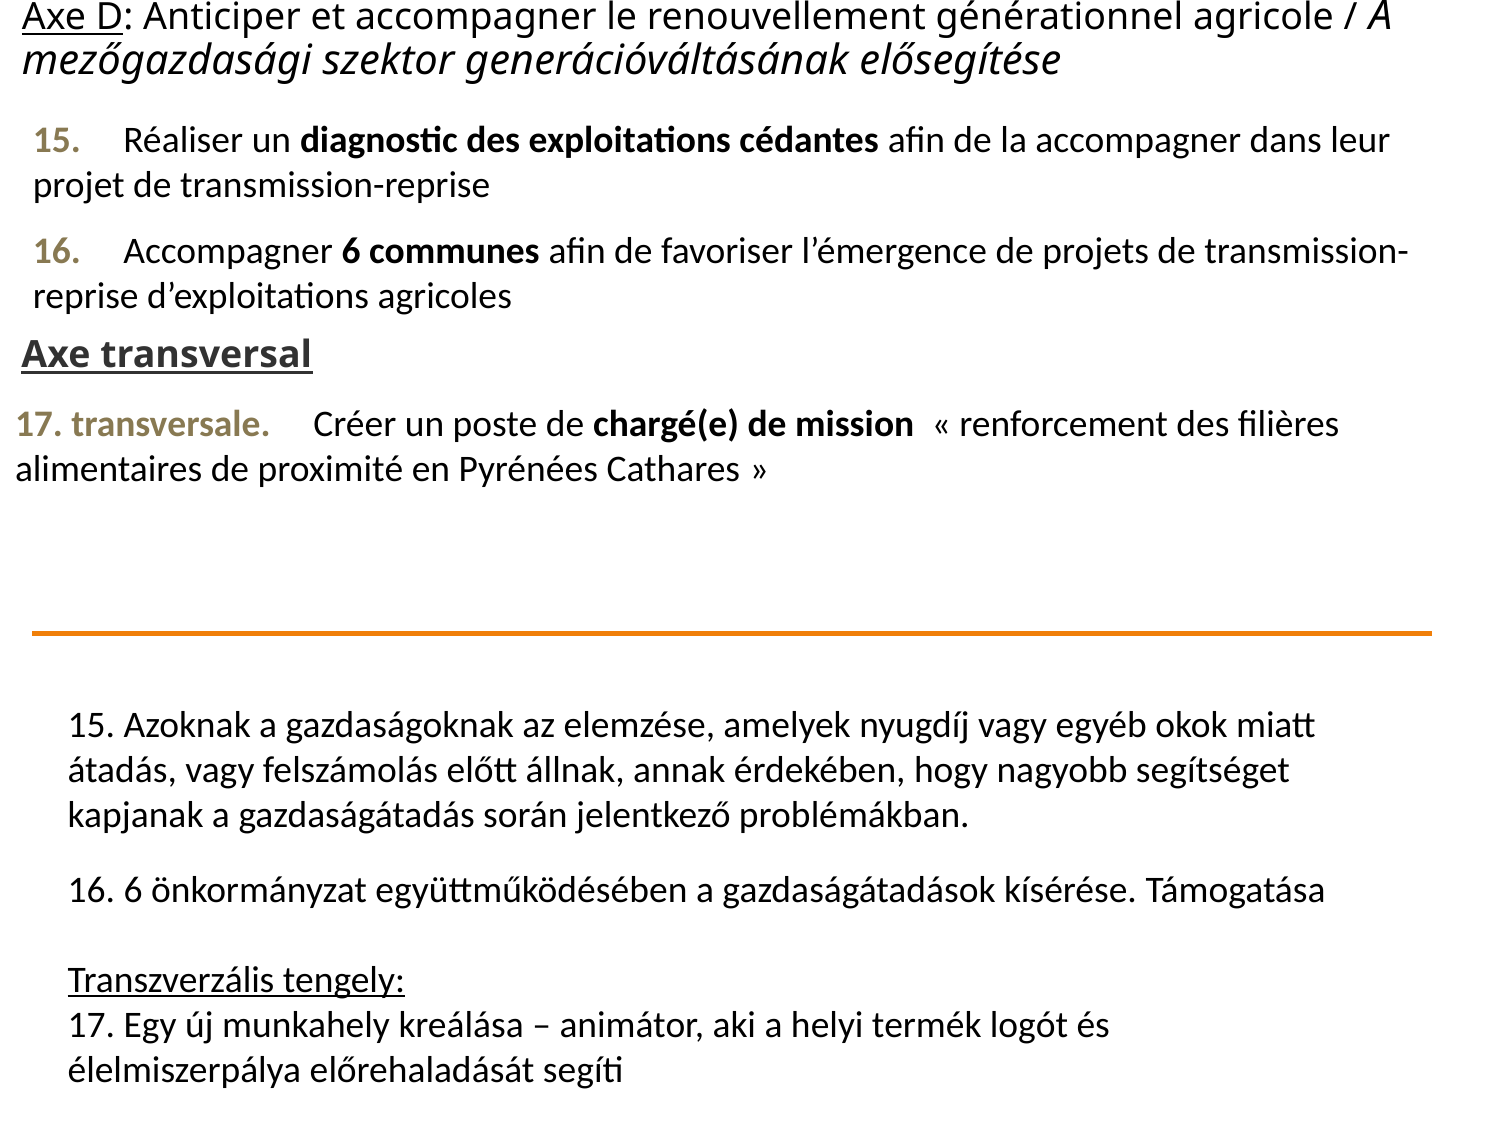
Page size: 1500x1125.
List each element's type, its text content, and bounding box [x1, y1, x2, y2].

text_box Axe transversal [6, 310, 1500, 396]
title Axe D: Anticiper et accompagner le renouvellement générationnel agricole / A mezőgazdasági szektor generációváltásának elősegítése [6, 16, 1500, 102]
text_box 15. Azoknak a gazdaságoknak az elemzése, amelyek nyugdíj vagy egyéb okok miatt átadás, vagy felszámolás előtt állnak, annak érdekében, hogy nagyobb segítséget kapjanak a gazdaságátadás során jelentkező problémákban. 16. 6 önkormányzat együttműködésében a gazdaságátadások kísérése. Támogatása Transzverzális tengely: 17. Egy új munkahely kreálása – animátor, aki a helyi termék logót és élelmiszerpálya előrehaladását segíti [53, 692, 1365, 1098]
list 15. Réaliser un diagnostic des exploitations cédantes afin de la accompagner dans leur projet de transmission-reprise 16. Accompagner 6 communes afin de favoriser l’émergence de projets de transmission-reprise d’exploitations agricoles [0, 107, 1500, 268]
text_box 17. transversale. Créer un poste de chargé(e) de mission « renforcement des filières alimentaires de proximité en Pyrénées Cathares » [0, 391, 1483, 717]
